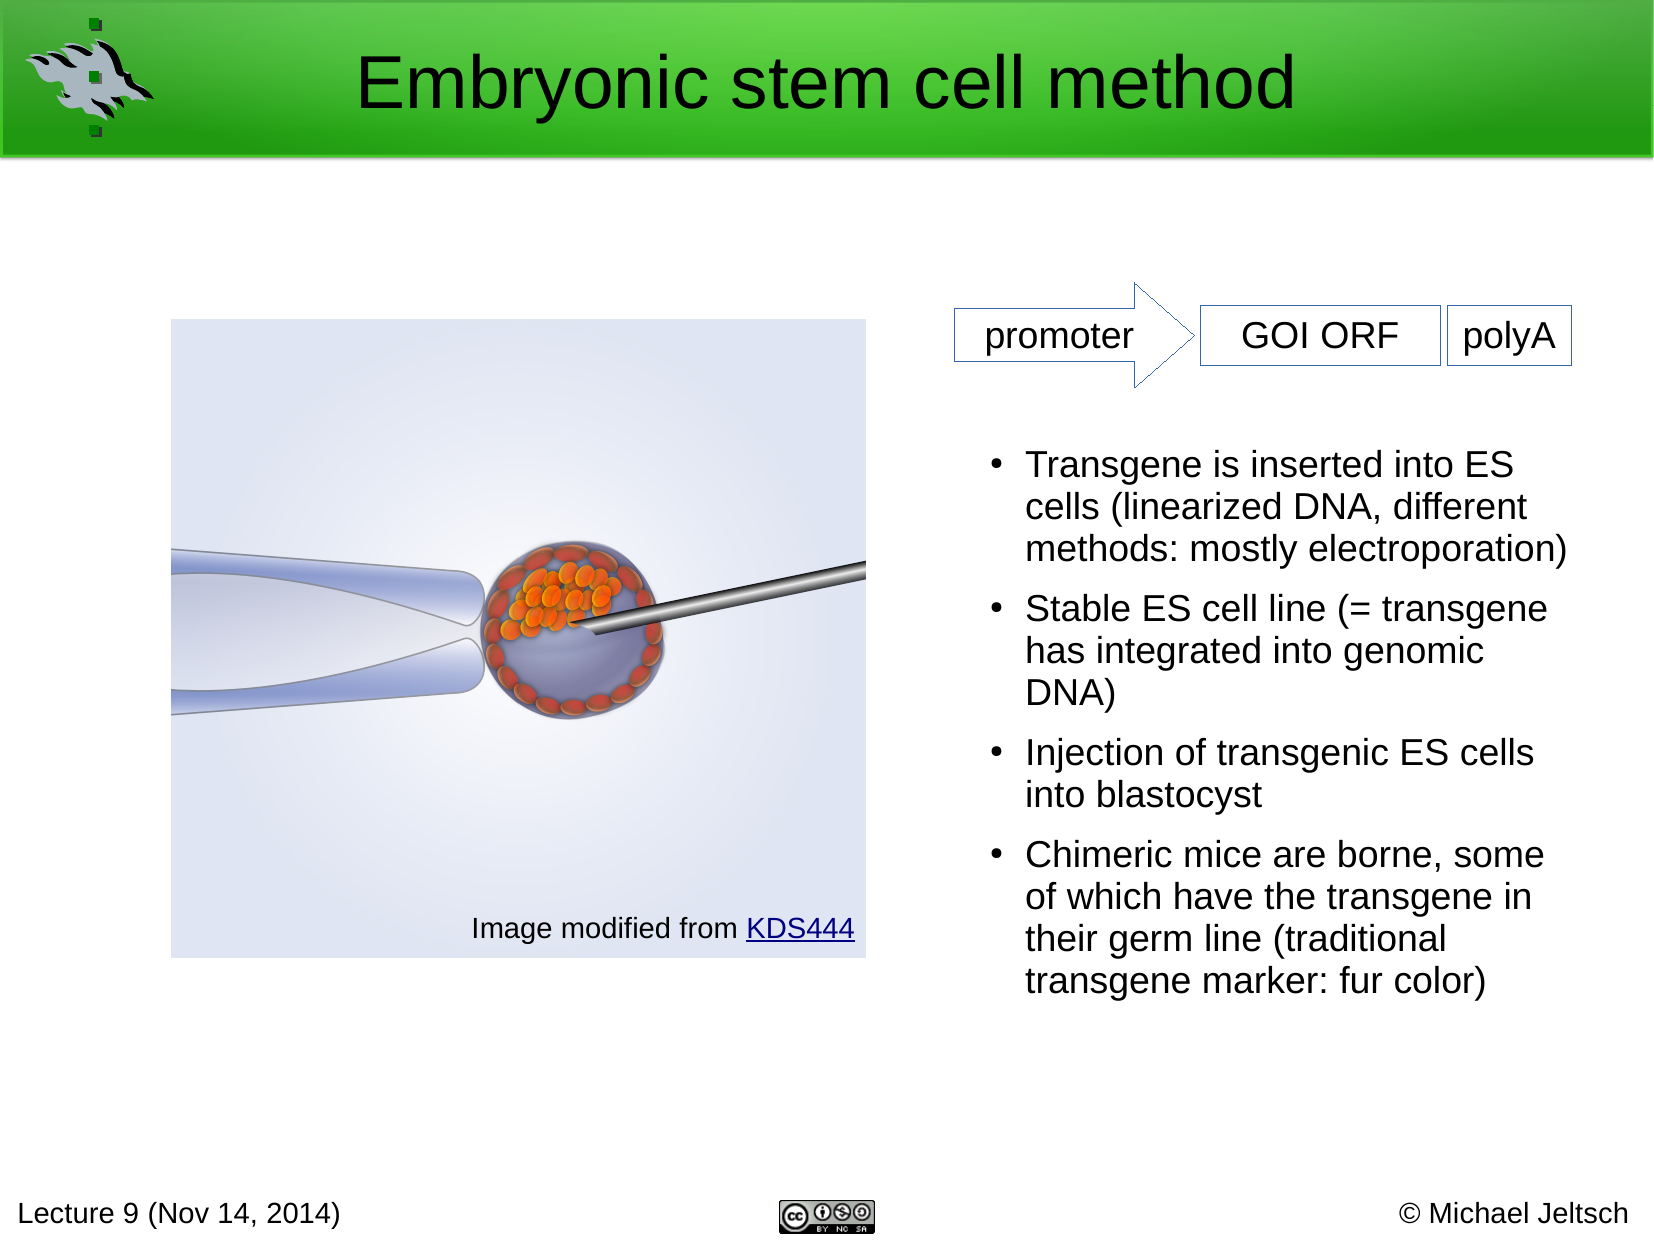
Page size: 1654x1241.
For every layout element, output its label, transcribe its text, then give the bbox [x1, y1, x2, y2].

text_box Image modified from KDS444 [456, 904, 870, 953]
text_box polyA [1447, 305, 1572, 366]
text_box GOI ORF [1200, 305, 1441, 366]
title Embryonic stem cell method [259, 11, 1394, 154]
picture [171, 319, 866, 958]
text_box promoter [954, 282, 1195, 388]
text_box Transgene is inserted into ES cells (linearized DNA, different methods: mostly electroporation) Stable ES cell line (= transgene has integrated into genomic DNA) Injection of transgenic ES cells into blastocyst Chimeric mice are borne, some of which have the transgene in their germ line (traditional transgene marker: fur color) [975, 435, 1591, 1010]
picture [779, 1200, 875, 1234]
